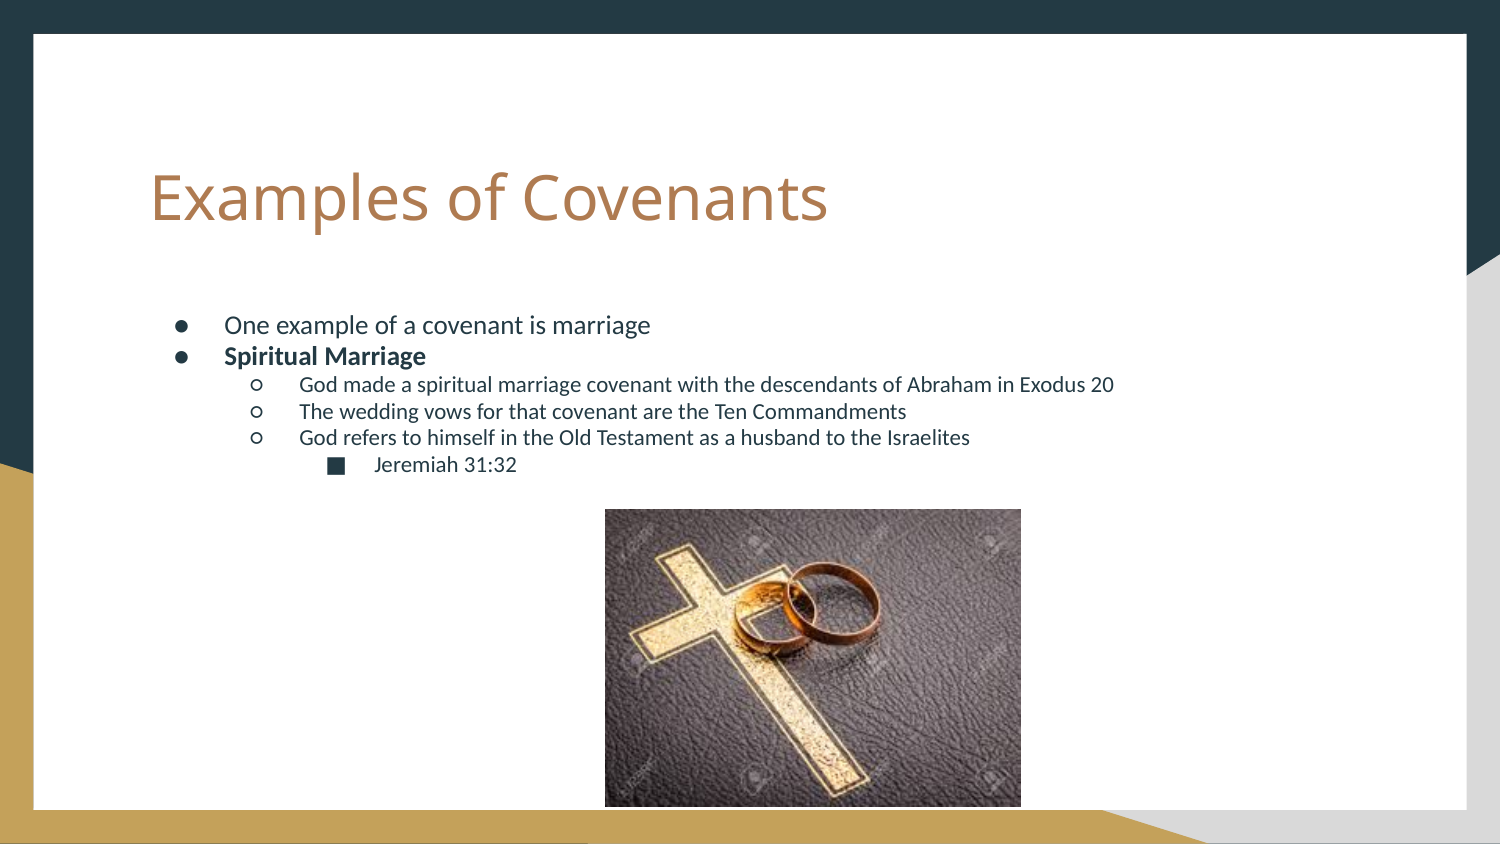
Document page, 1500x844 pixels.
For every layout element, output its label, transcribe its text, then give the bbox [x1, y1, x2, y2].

title Examples of Covenants [134, 138, 1366, 295]
picture [605, 509, 1021, 807]
list One example of a covenant is marriage Spiritual Marriage God made a spiritual marriage covenant with the descendants of Abraham in Exodus 20 The wedding vows for that covenant are the Ten Commandments God refers to himself in the Old Testament as a husband to the Israelites Jeremiah 31:32 [134, 295, 1366, 697]
